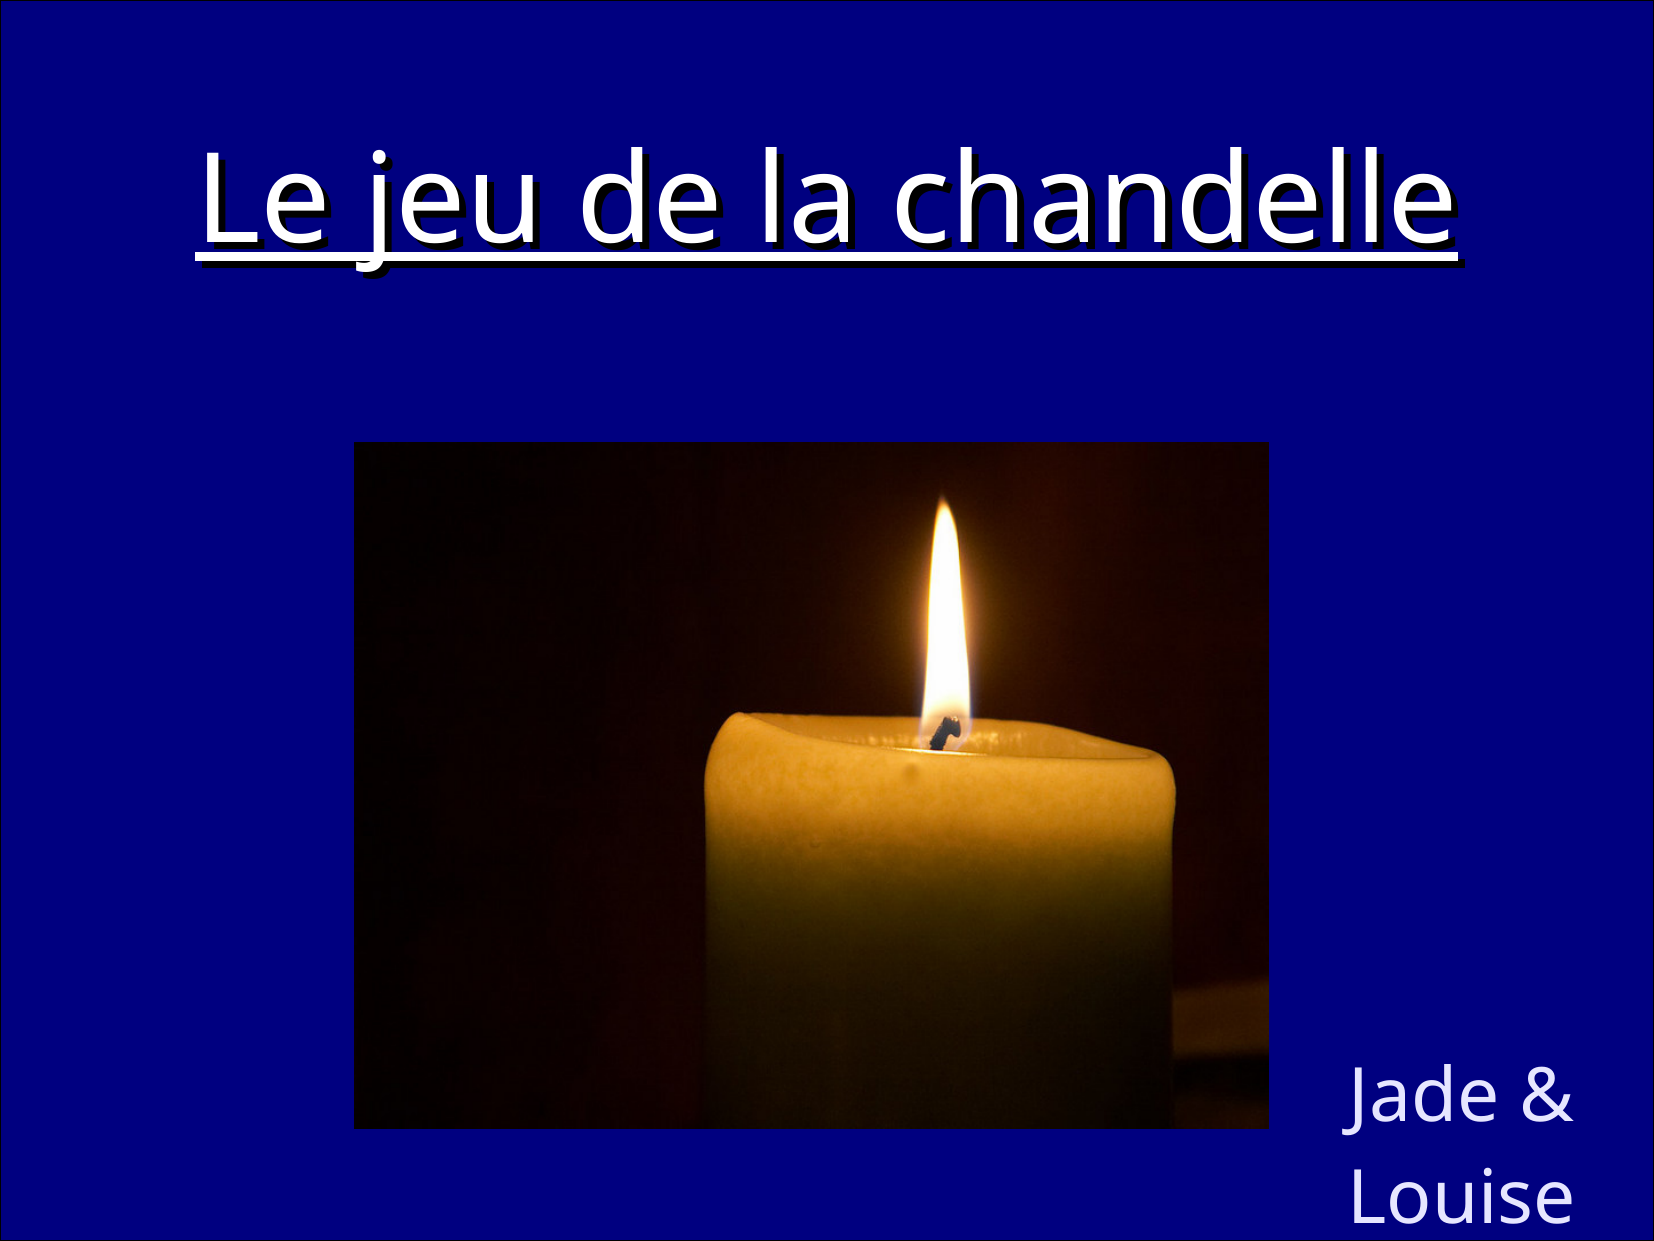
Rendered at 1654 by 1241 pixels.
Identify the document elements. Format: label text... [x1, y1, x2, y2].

text_box Le jeu de la chandelle [0, 0, 1654, 1241]
text_box Jade & Louise [1269, 1033, 1654, 1213]
picture [354, 442, 1269, 1129]
